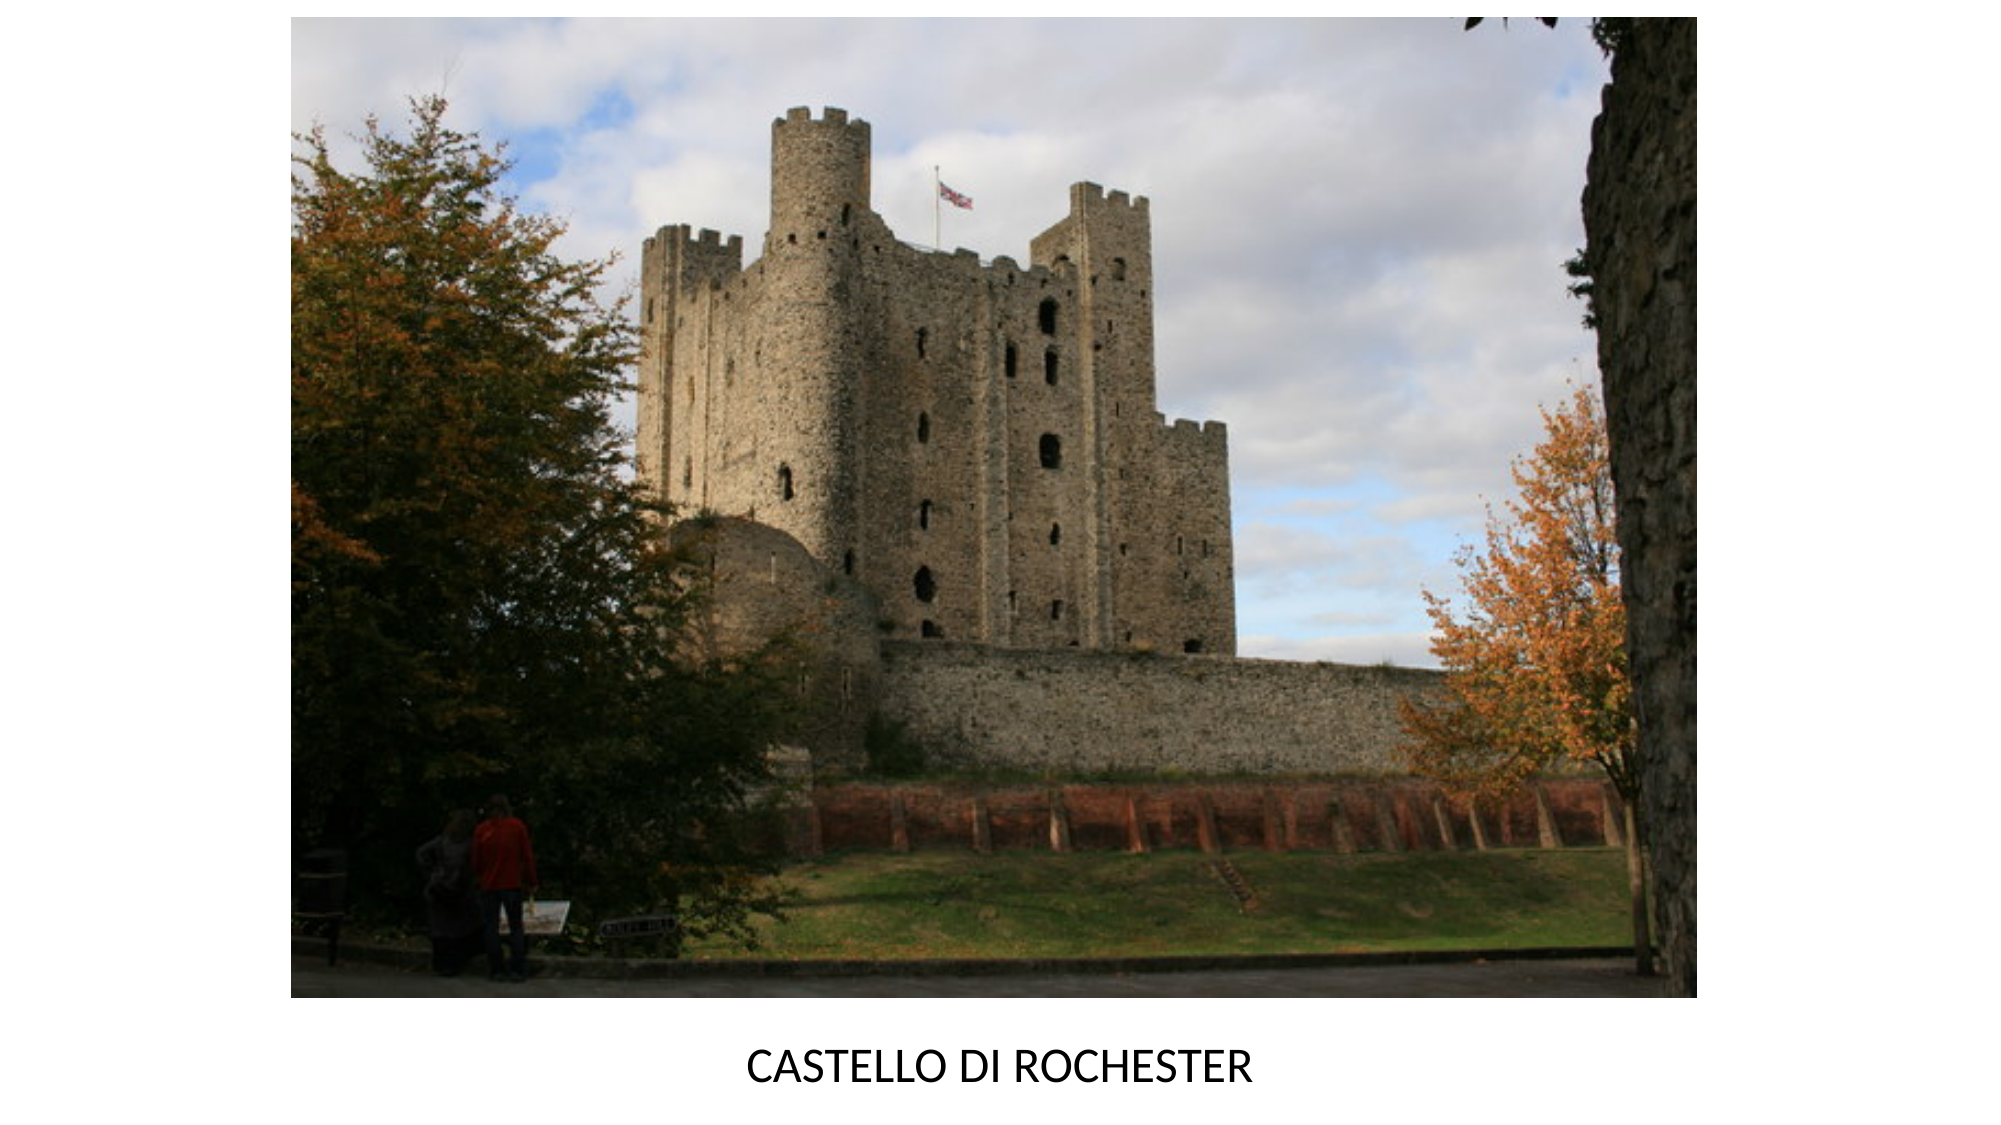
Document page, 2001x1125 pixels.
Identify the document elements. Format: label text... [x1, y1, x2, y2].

subtitle CASTELLO DI ROCHESTER [249, 1032, 1750, 1125]
picture [291, 17, 1697, 998]
